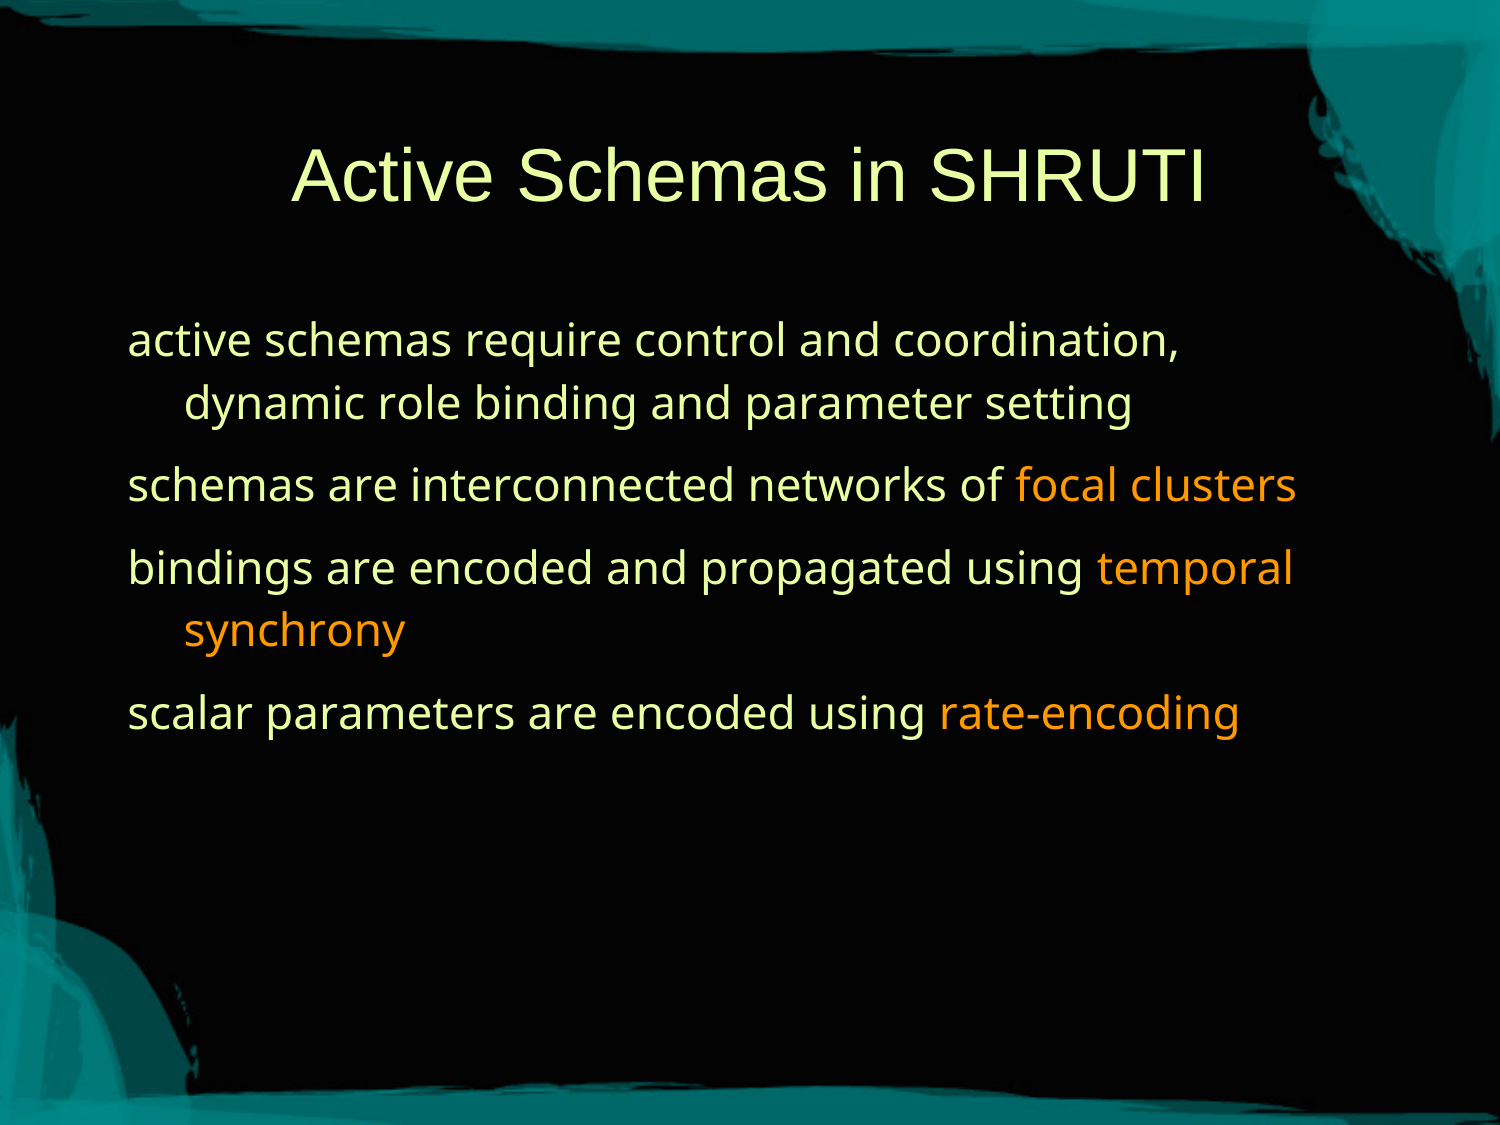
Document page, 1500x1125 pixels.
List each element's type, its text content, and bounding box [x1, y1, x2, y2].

picture [0, 0, 1500, 1125]
title Active Schemas in SHRUTI [112, 87, 1388, 263]
list active schemas require control and coordination, dynamic role binding and parameter setting schemas are interconnected networks of focal clusters bindings are encoded and propagated using temporal synchrony scalar parameters are encoded using rate-encoding [112, 299, 1388, 1000]
